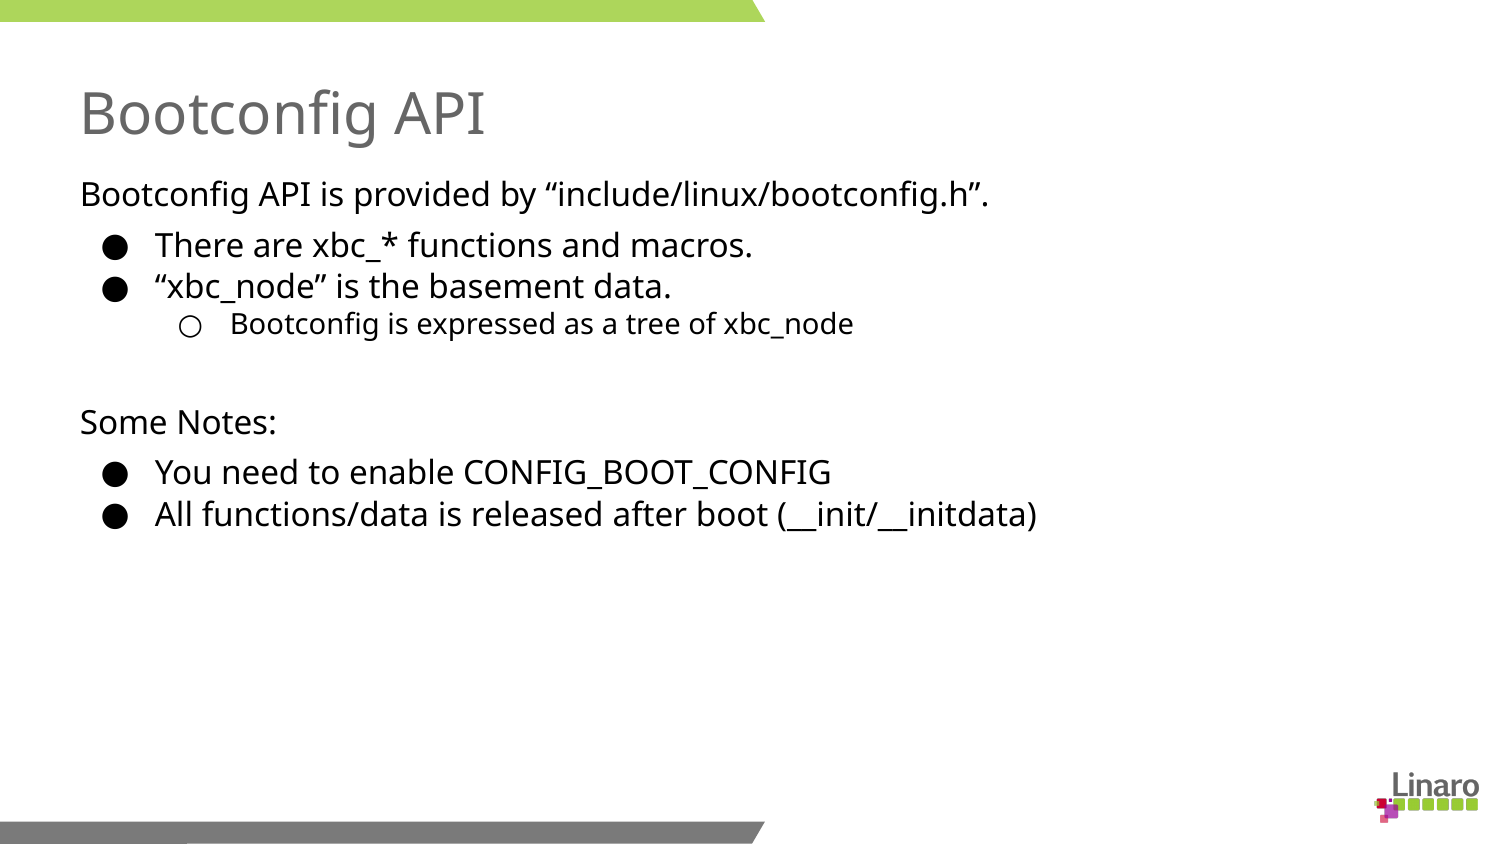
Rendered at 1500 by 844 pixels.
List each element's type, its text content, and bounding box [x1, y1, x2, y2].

picture [1372, 770, 1481, 825]
title Bootconfig API [73, 59, 1427, 162]
list Bootconfig API is provided by “include/linux/bootconfig.h”. There are xbc_* functions and macros. “xbc_node” is the basement data. Bootconfig is expressed as a tree of xbc_node Some Notes: You need to enable CONFIG_BOOT_CONFIG All functions/data is released after boot (__init/__initdata) [73, 162, 1427, 798]
